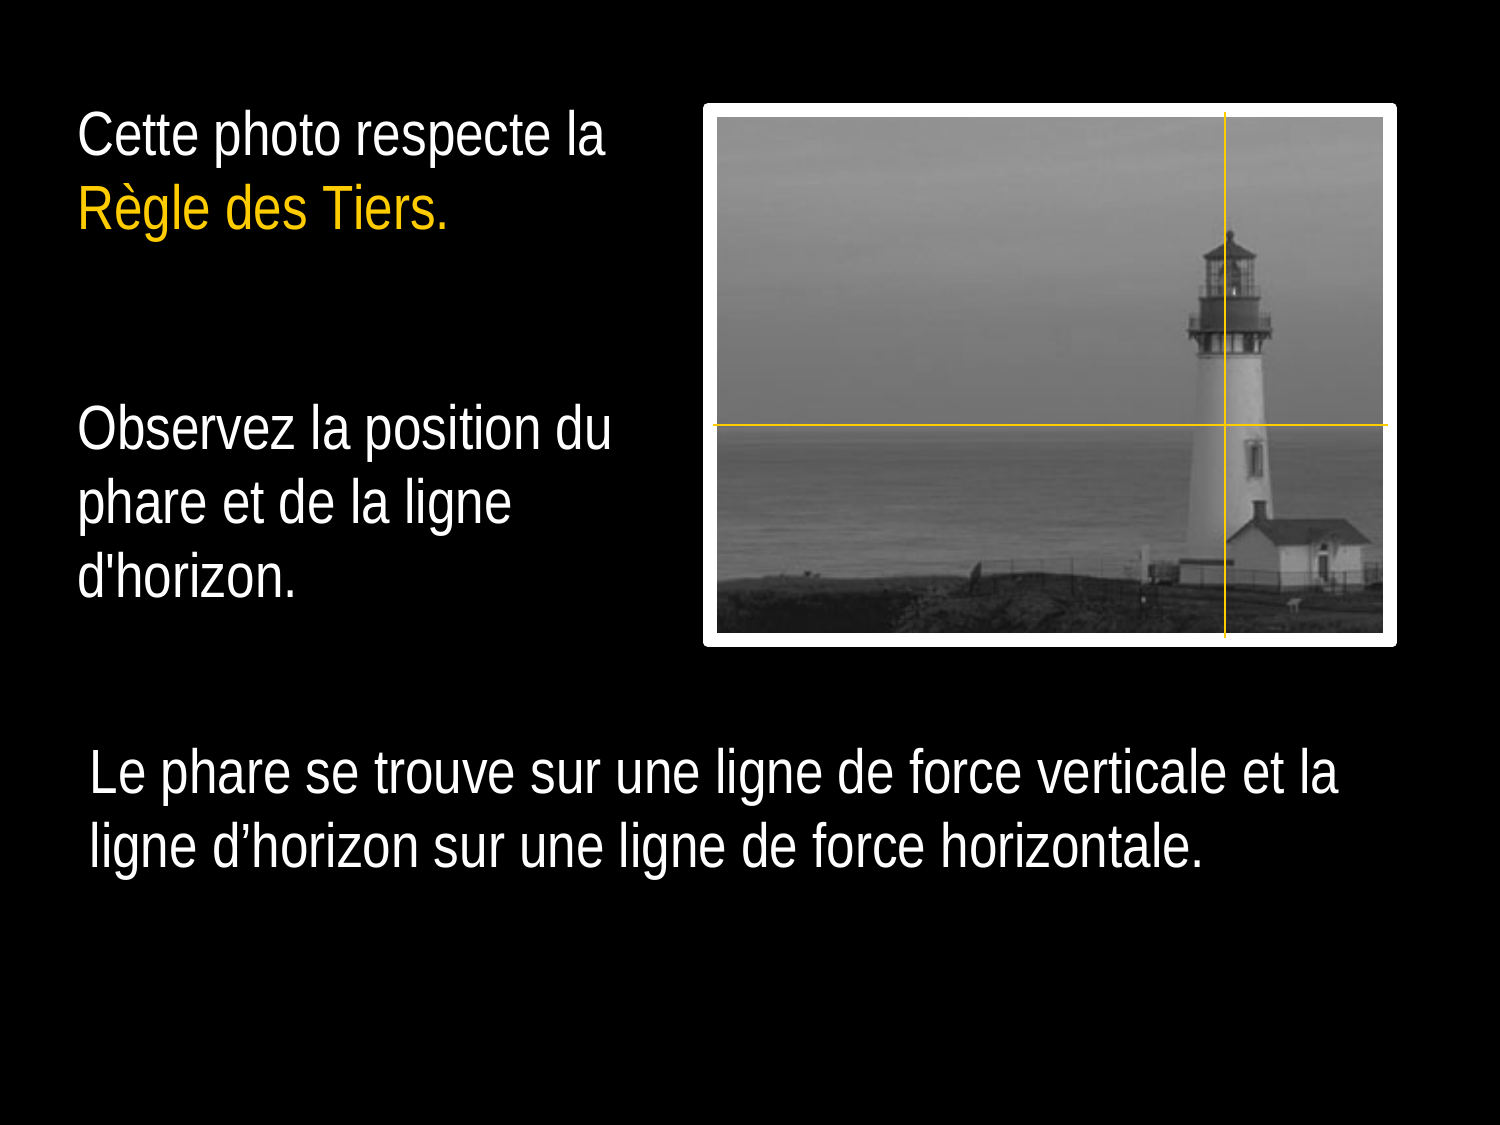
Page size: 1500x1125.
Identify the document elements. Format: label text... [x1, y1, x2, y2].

picture [1226, 426, 1383, 633]
picture [717, 426, 1224, 633]
picture [1226, 117, 1383, 424]
picture [717, 117, 1224, 424]
text_box Le phare se trouve sur une ligne de force verticale et la ligne d’horizon sur une ligne de force horizontale. [75, 725, 1438, 891]
text_box Cette photo respecte la Règle des Tiers. Observez la position du phare et de la ligne d'horizon. [62, 87, 663, 628]
